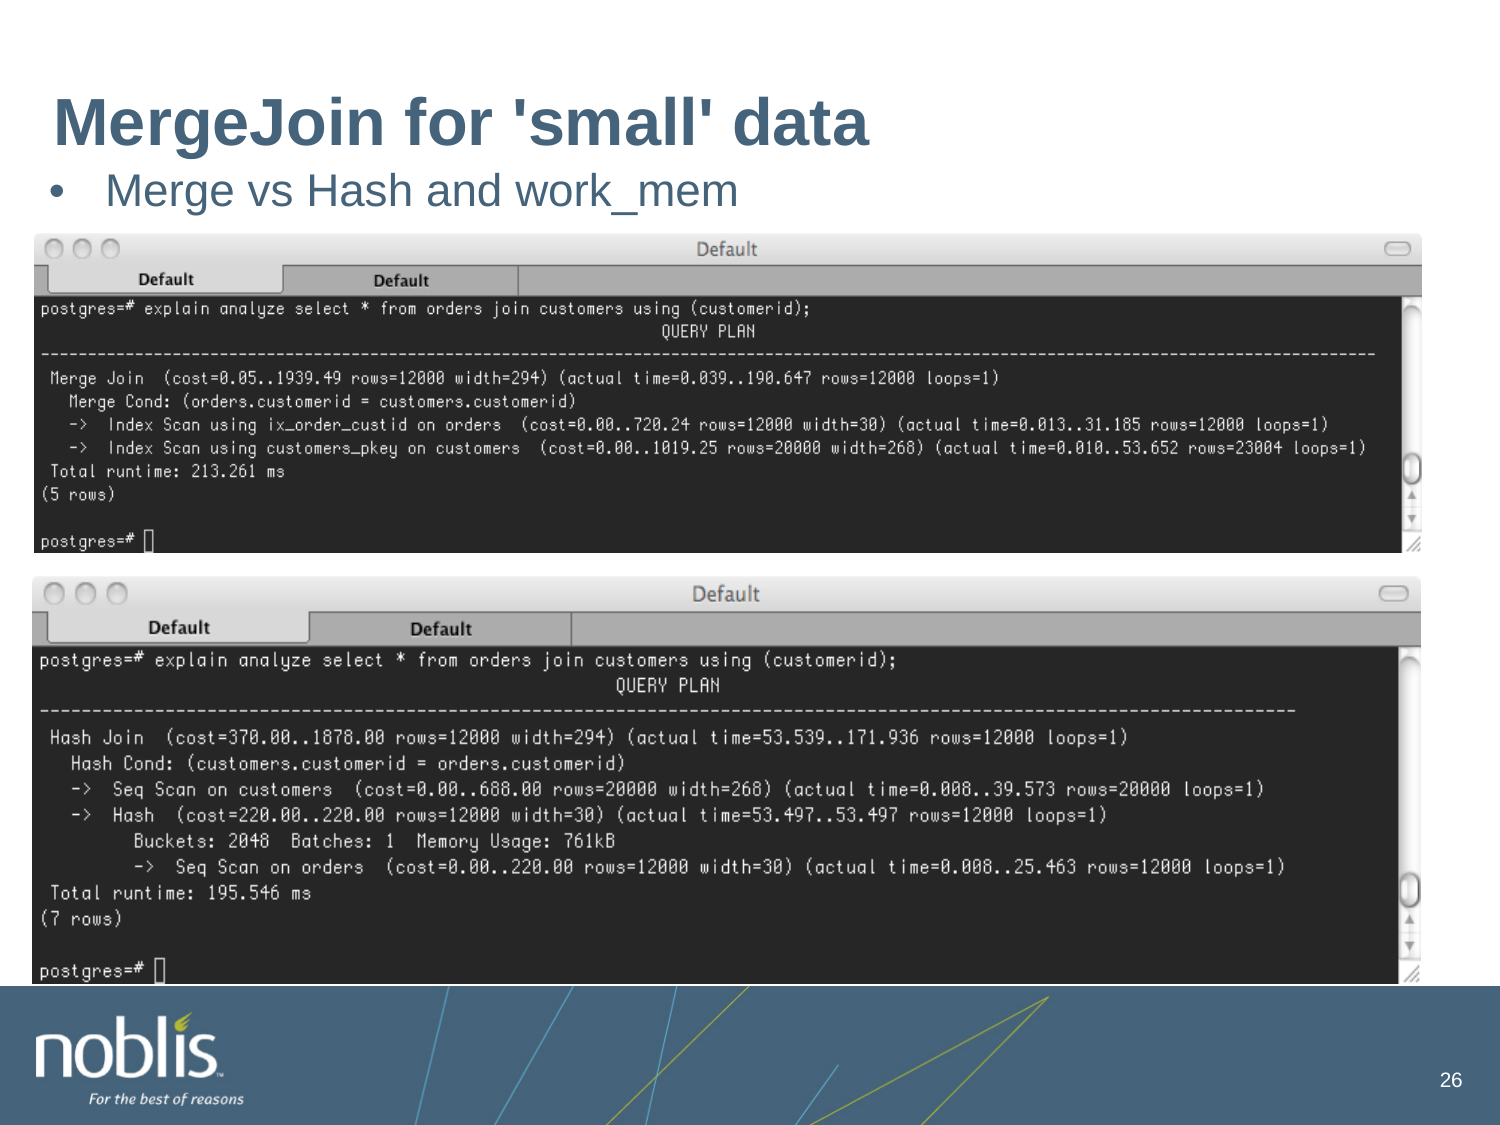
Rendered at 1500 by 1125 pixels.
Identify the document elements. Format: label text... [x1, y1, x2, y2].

title MergeJoin for 'small' data [53, 38, 1438, 211]
picture [32, 576, 1421, 984]
picture [0, 986, 1500, 1125]
picture [34, 233, 1422, 553]
list Merge vs Hash and work_mem [48, 164, 1426, 300]
